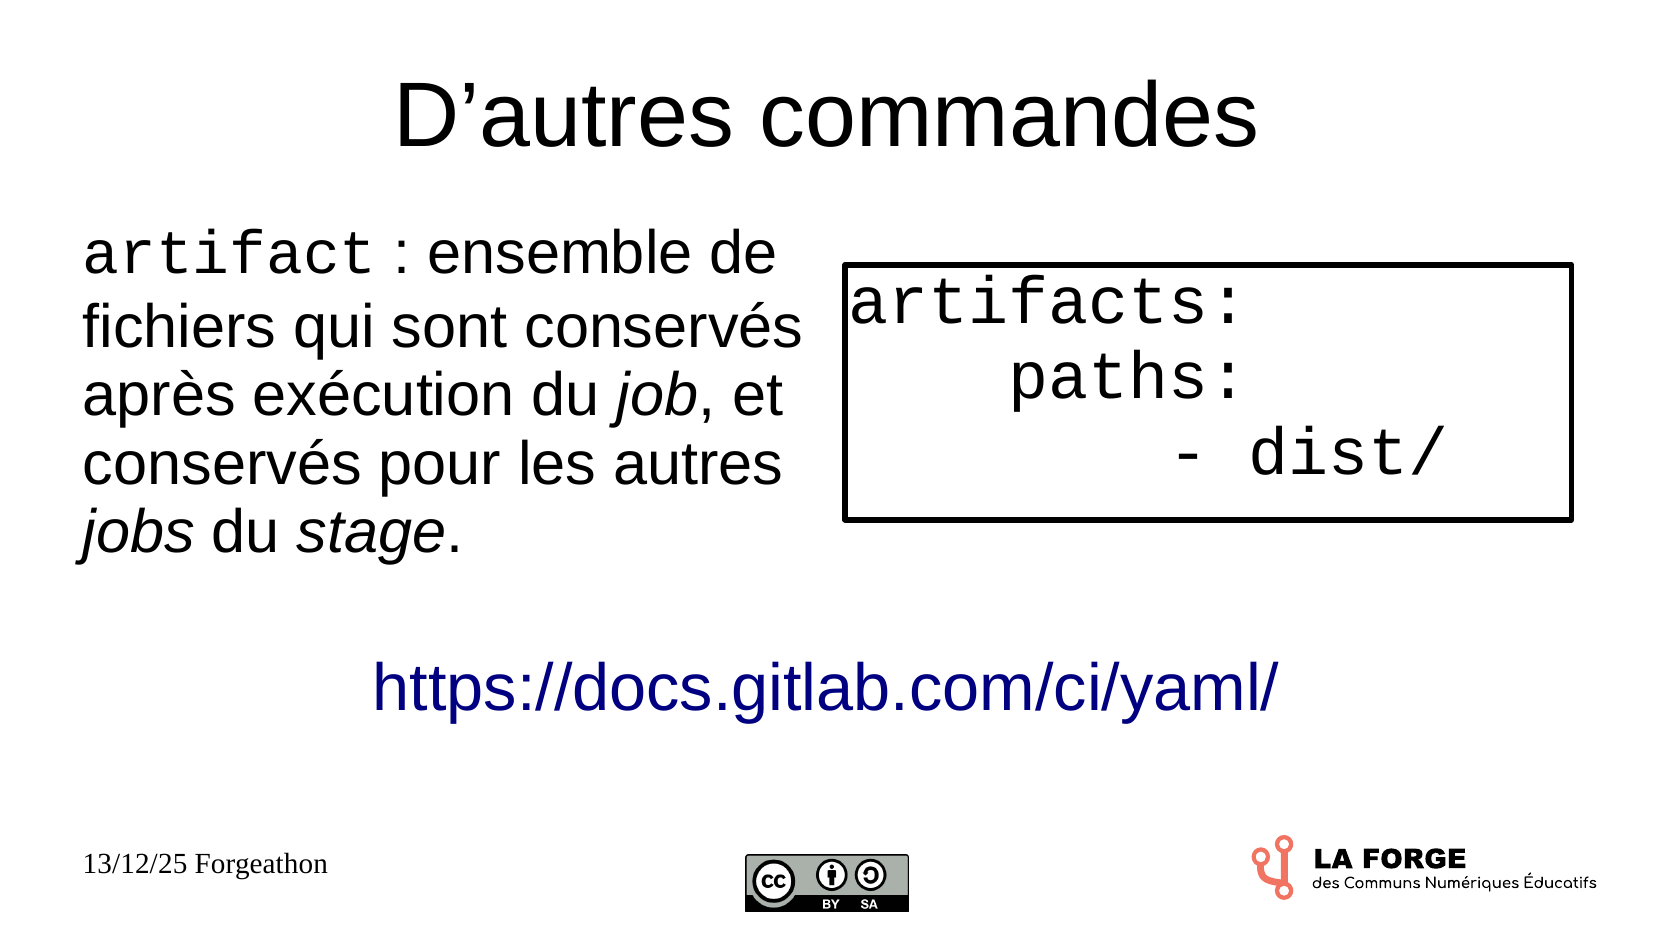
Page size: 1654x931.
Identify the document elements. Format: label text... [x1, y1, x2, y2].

title D’autres commandes [82, 37, 1571, 193]
list artifacts: paths: - dist/ [845, 264, 1572, 520]
picture [745, 854, 909, 912]
list https://docs.gitlab.com/ci/yaml/ [82, 649, 1571, 757]
list artifact : ensemble de fichiers qui sont conservés après exécution du job, et conservés pour les autres jobs du stage. [82, 217, 809, 621]
